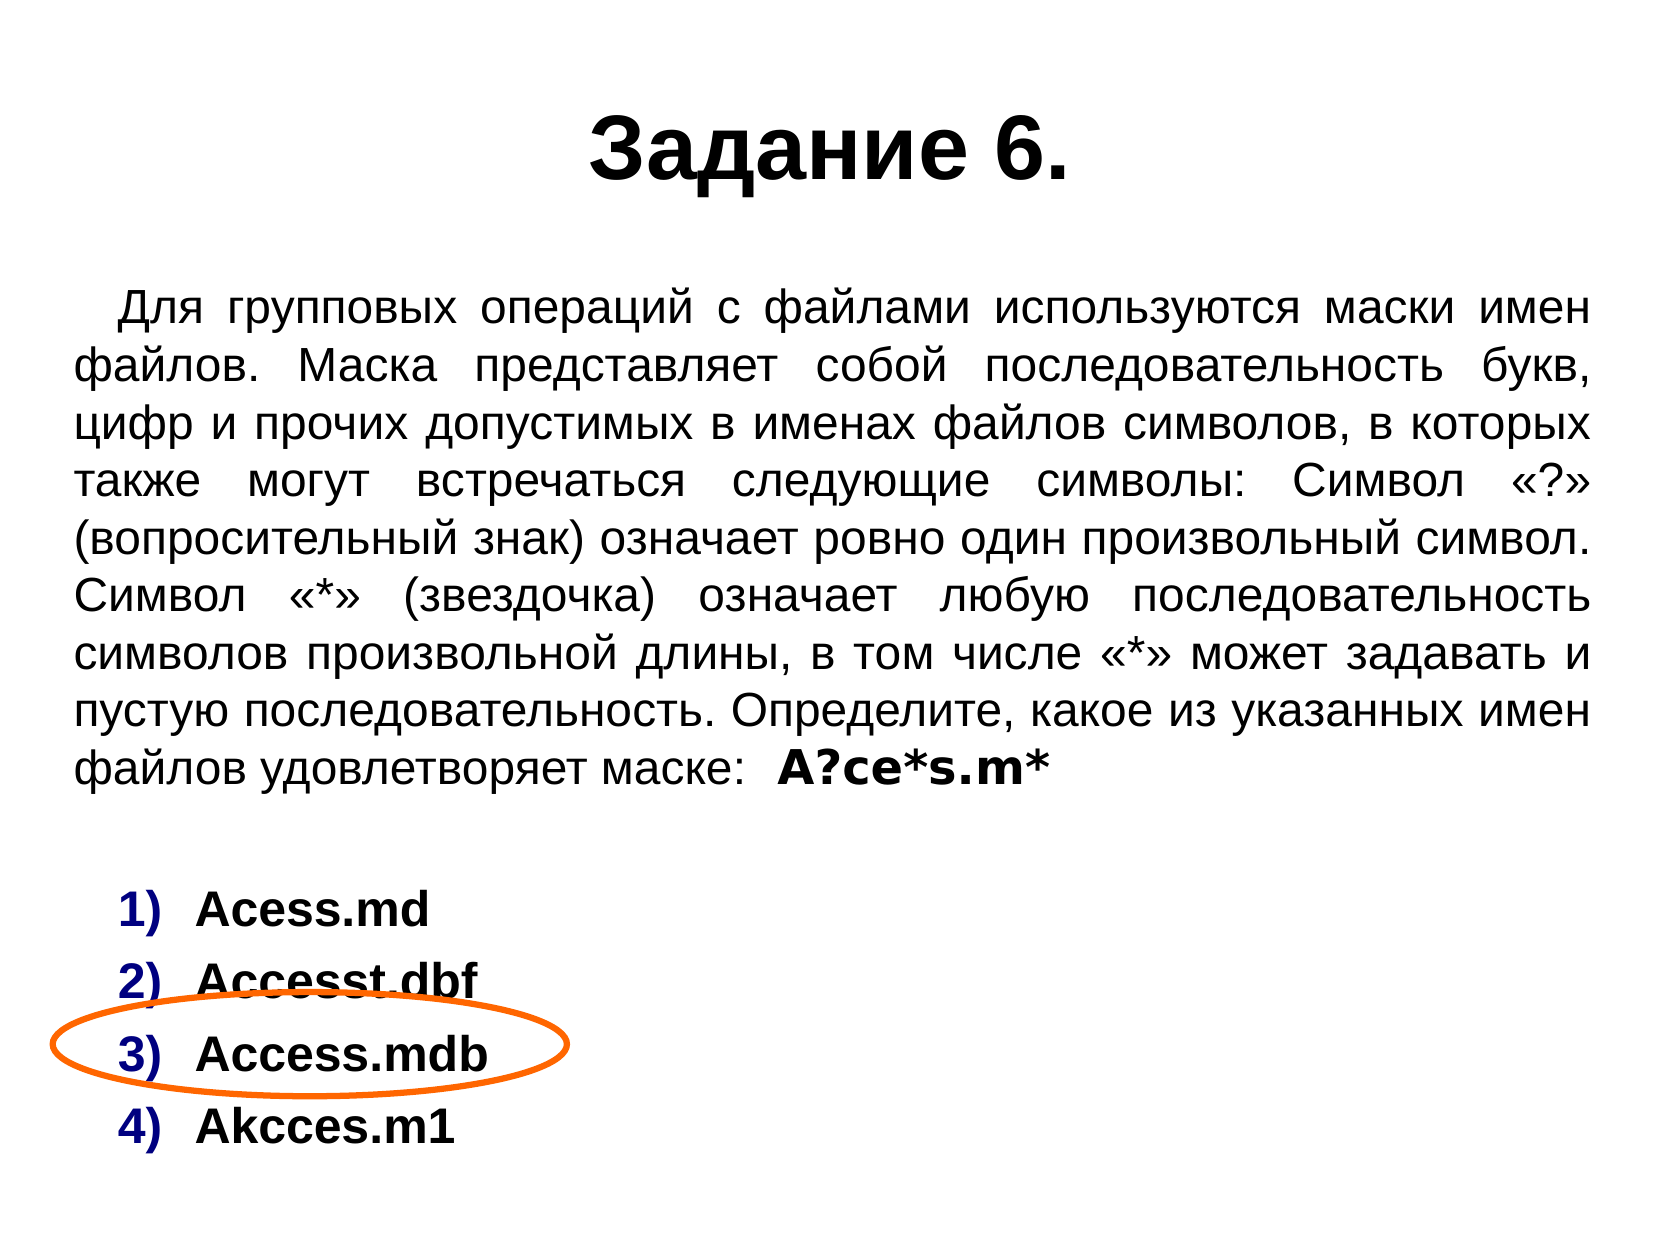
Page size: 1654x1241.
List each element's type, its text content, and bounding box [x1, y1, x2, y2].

list Для групповых операций с файлами используются маски имен файлов. Маска представляет собой последовательность букв, цифр и прочих допустимых в именах файлов символов, в которых также могут встречаться следующие символы: Символ «?» (вопросительный знак) означает ровно один произвольный символ. Символ «*» (звездочка) означает любую последовательность символов произвольной длины, в том числе «*» может задавать и пустую последовательность. Определите, какое из указанных имен файлов удовлетворяет маске: A?ce*s.m* Acess.md Accesst.dbf Access.mdb Akcces.m1 [58, 268, 1609, 1194]
title Задание 6. [82, 68, 1571, 268]
list Для групповых операций с файлами используются маски имен файлов. Маска представляет собой последовательность букв, цифр и прочих допустимых в именах файлов символов, в которых также могут встречаться следующие символы: Символ «?» (вопросительный знак) означает ровно один произвольный символ. Символ «*» (звездочка) означает любую последовательность символов произвольной длины, в том числе «*» может задавать и пустую последовательность. Определите, какое из указанных имен файлов удовлетворяет маске: A?ce*s.m* Acess.md Accesst.dbf Access.mdb Akcces.m1 [58, 996, 563, 1093]
